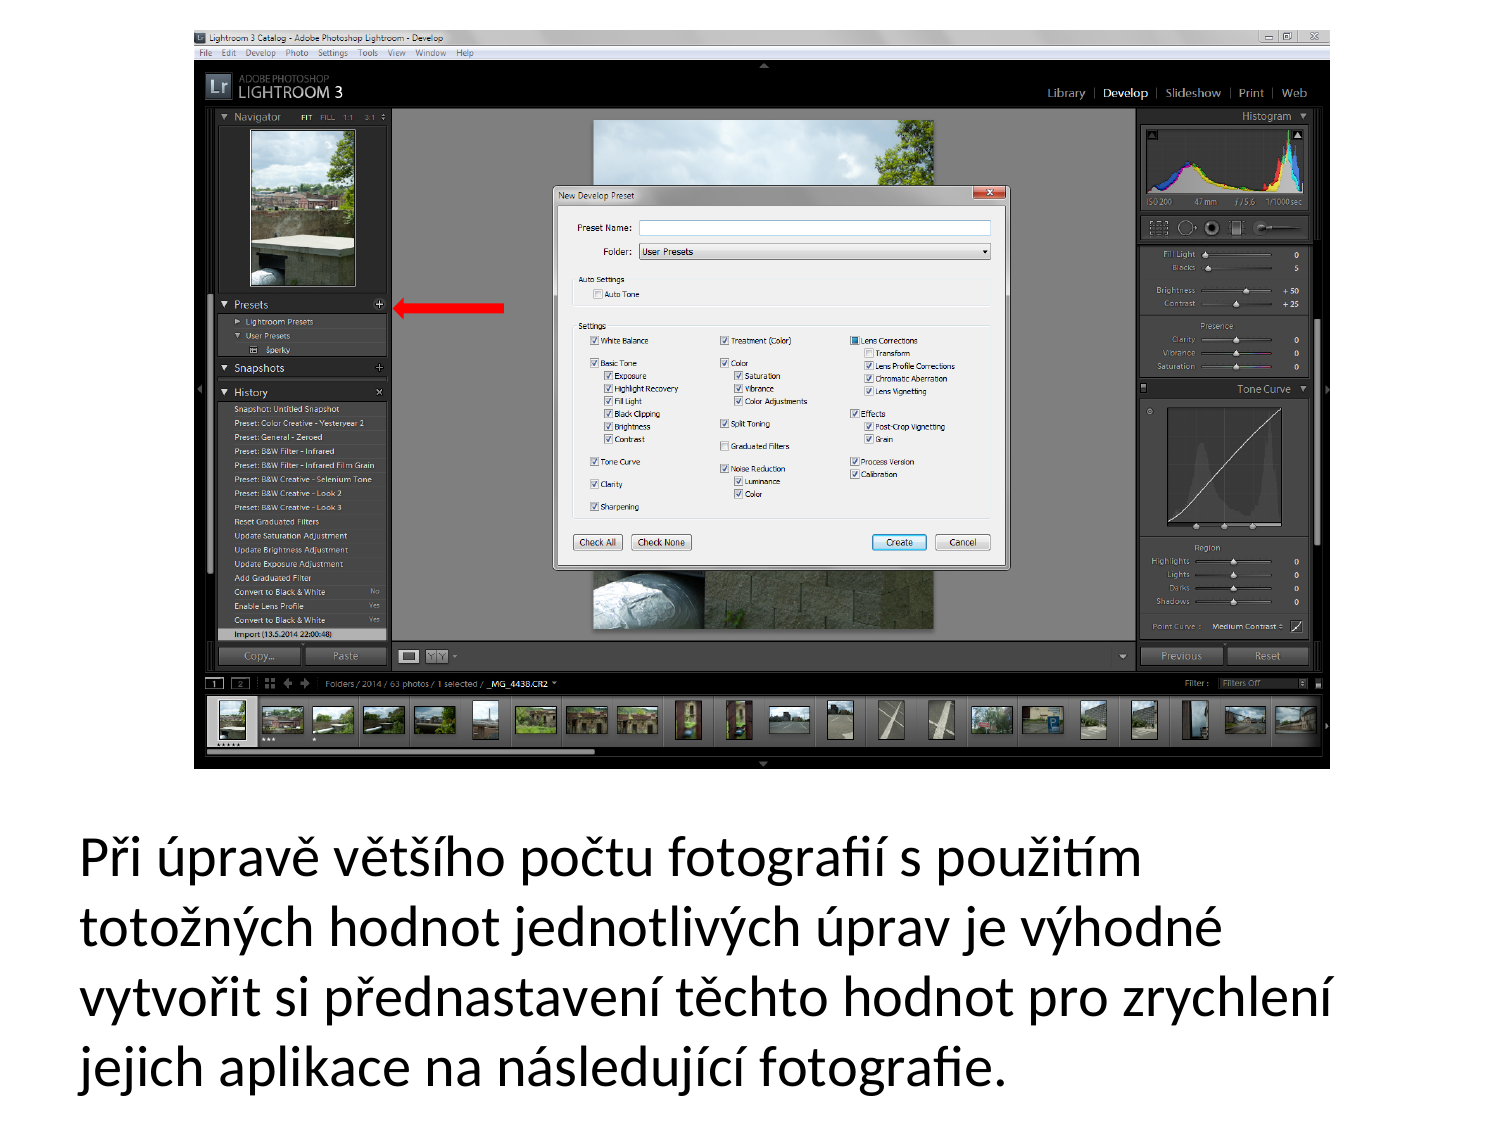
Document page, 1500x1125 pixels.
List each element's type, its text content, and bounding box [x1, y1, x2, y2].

text_box [395, 302, 502, 315]
picture [194, 30, 1330, 770]
text_box Při úpravě většího počtu fotografií s použitím totožných hodnot jednotlivých úprav je výhodné vytvořit si přednastavení těchto hodnot pro zrychlení jejich aplikace na následující fotografie. [64, 810, 1388, 1106]
